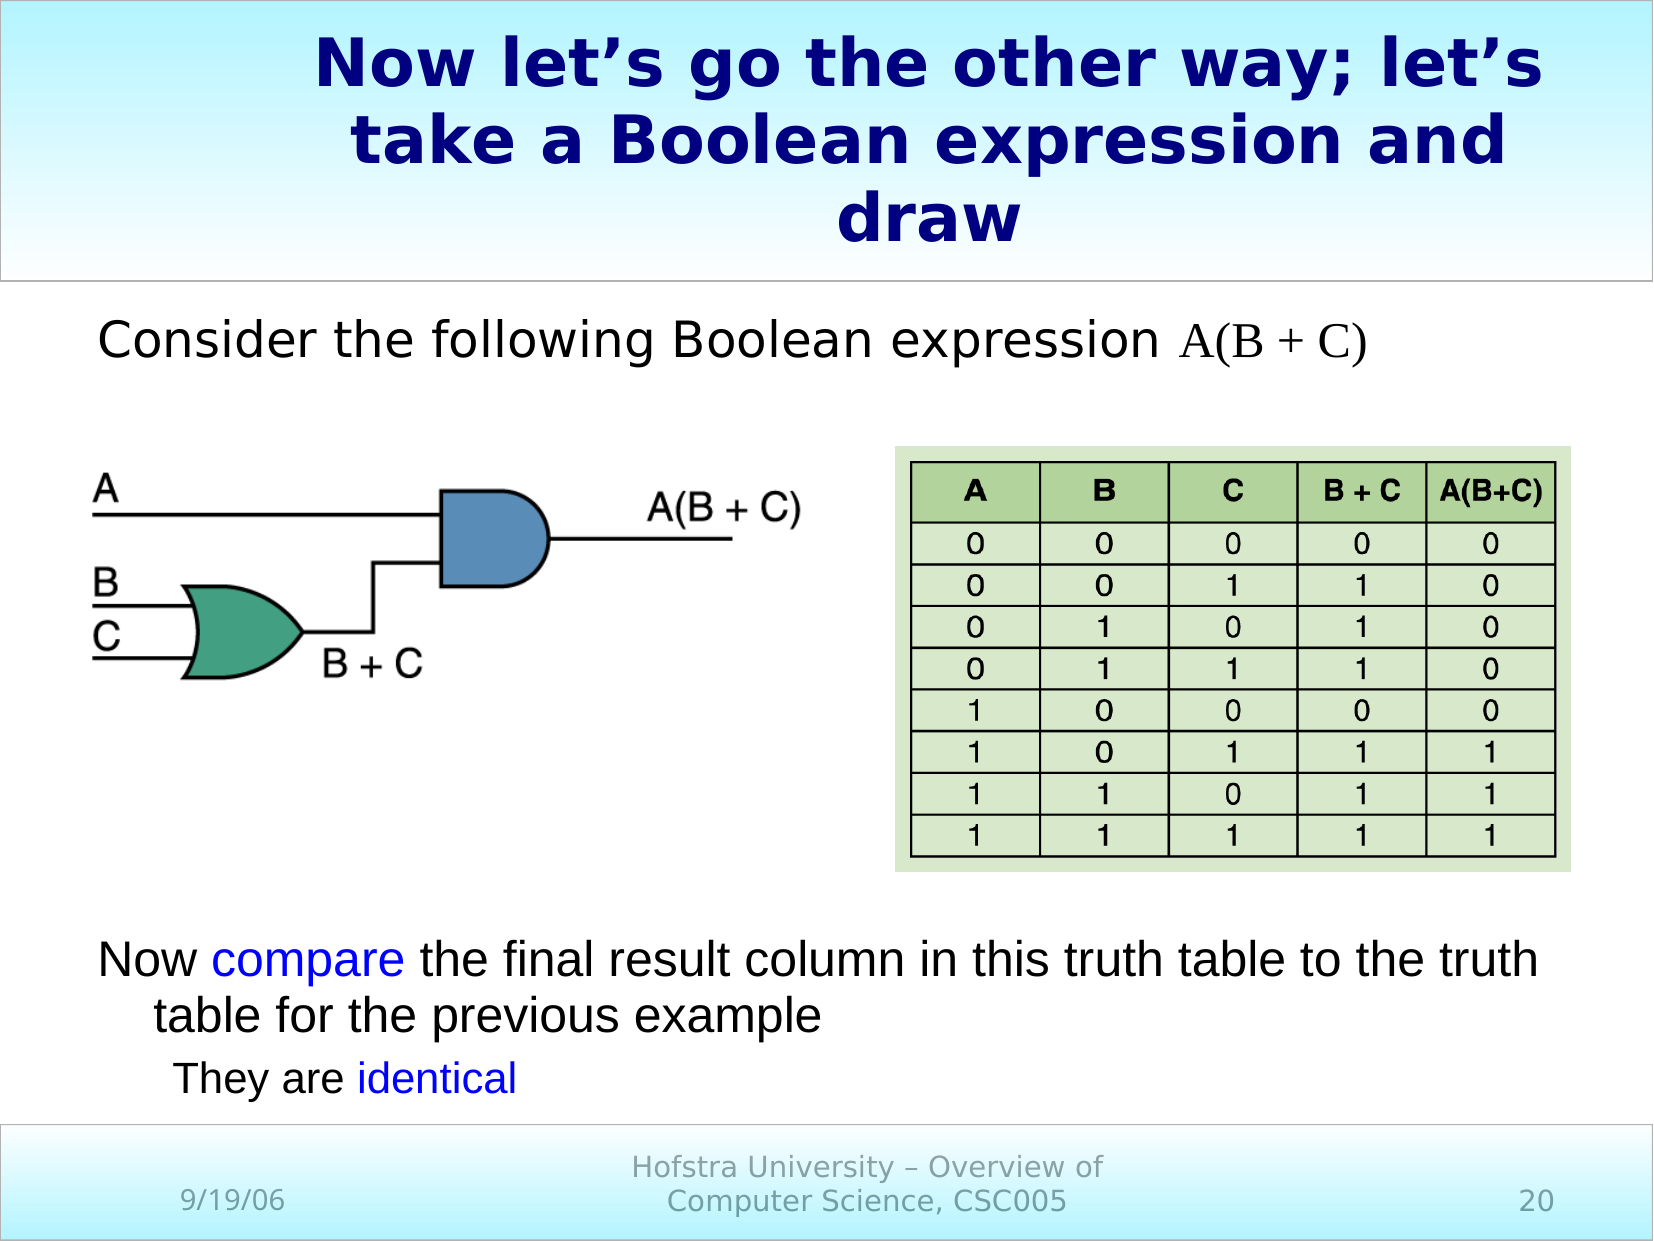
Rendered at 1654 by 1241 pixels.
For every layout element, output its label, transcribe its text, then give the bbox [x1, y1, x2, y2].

picture [68, 440, 827, 711]
title Now let’s go the other way; let’s take a Boolean expression and draw [247, 0, 1612, 282]
text_box Now compare the final result column in this truth table to the truth table for the previous example They are identical [82, 923, 1571, 1145]
picture [895, 446, 1571, 872]
list Consider the following Boolean expression A(B + C) [82, 303, 1571, 524]
